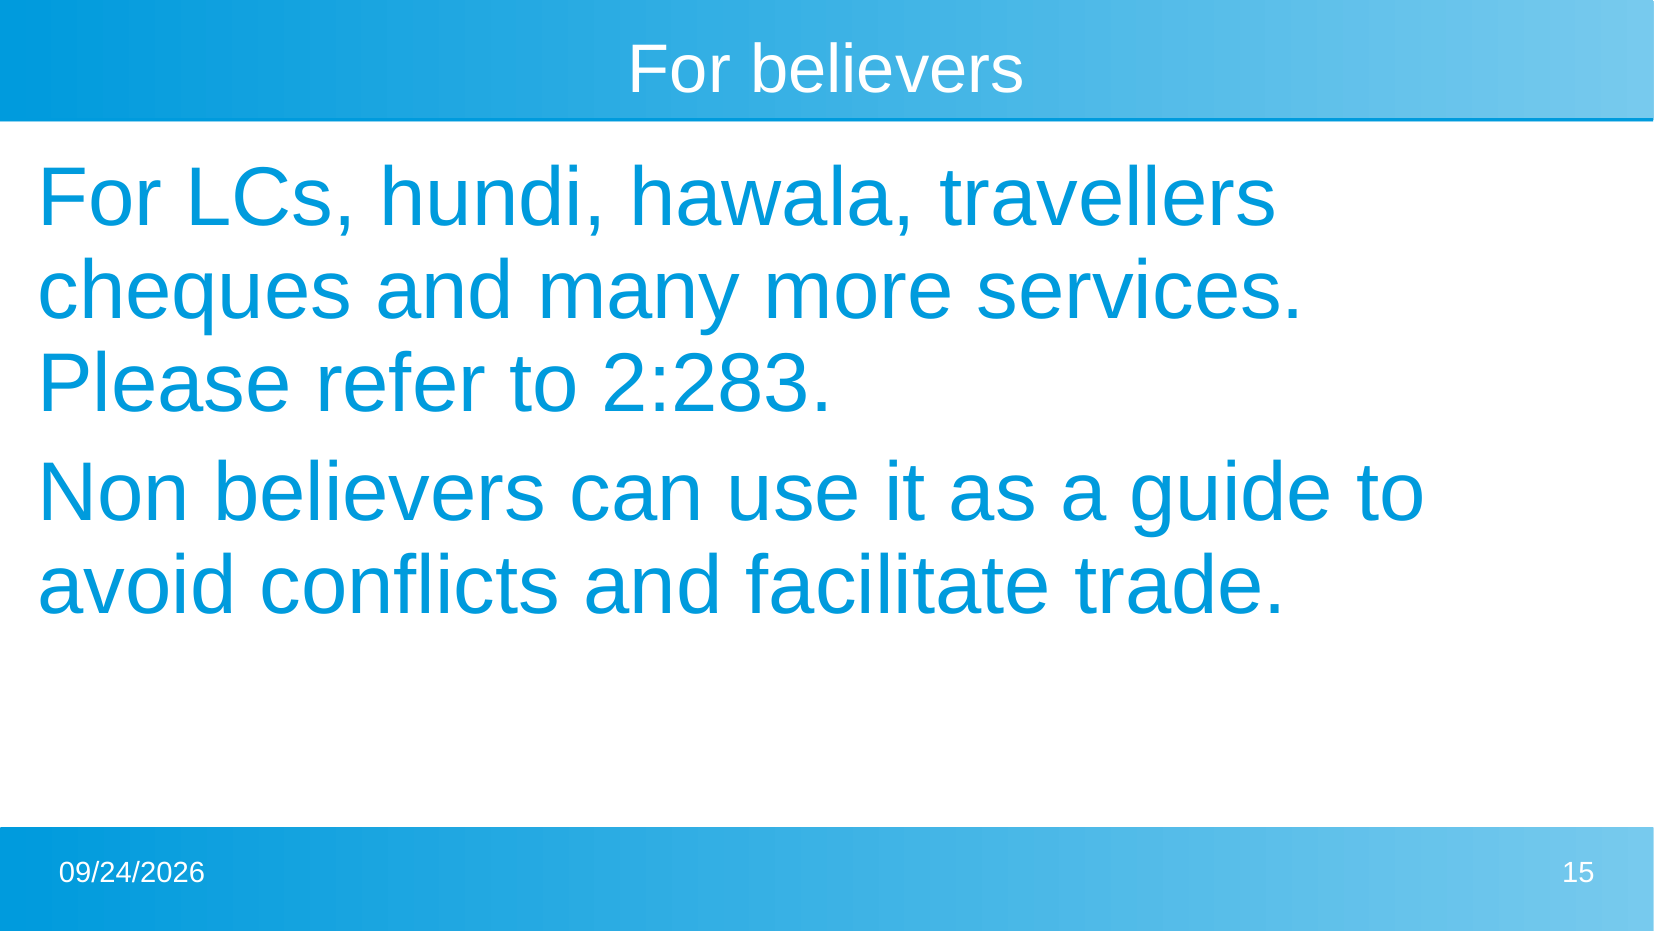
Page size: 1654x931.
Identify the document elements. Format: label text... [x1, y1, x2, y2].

title For believers [59, 29, 1595, 108]
list For LCs, hundi, hawala, travellers cheques and many more services. Please refer to 2:283. Non believers can use it as a guide to avoid conflicts and facilitate trade. [37, 150, 1576, 676]
